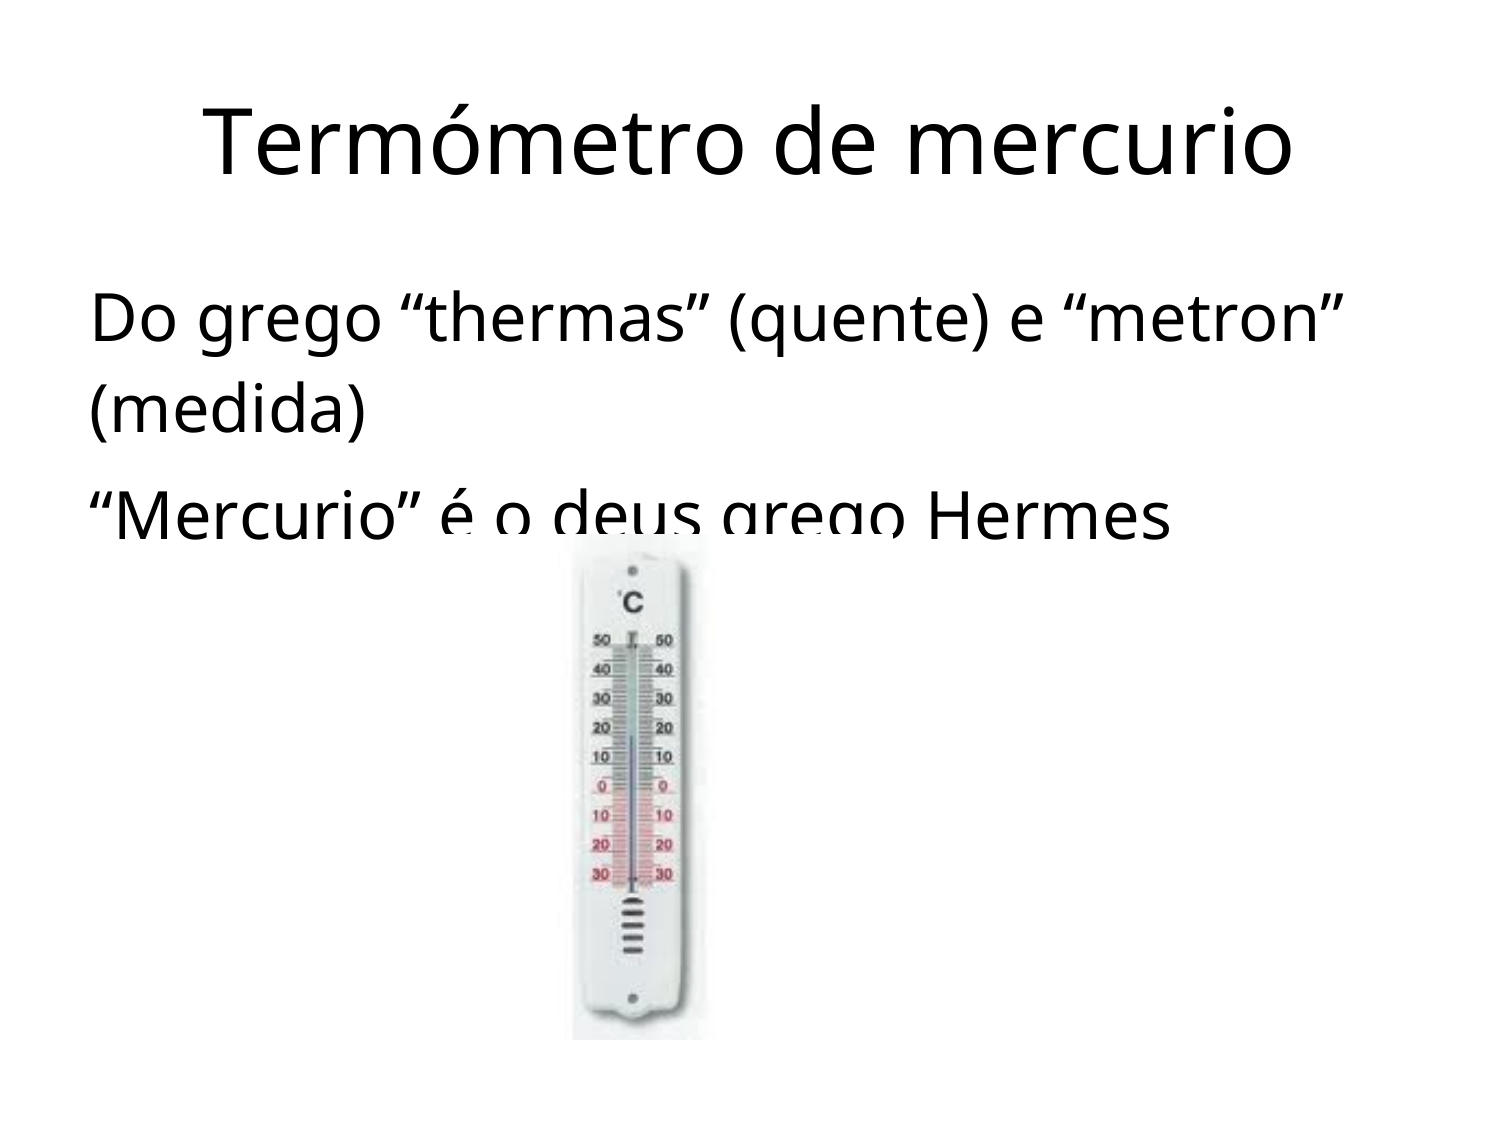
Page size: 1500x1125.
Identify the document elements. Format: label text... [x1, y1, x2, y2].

title Termómetro de mercurio [75, 45, 1426, 233]
picture [401, 534, 893, 1040]
list Do grego “thermas” (quente) e “metron” (medida) “Mercurio” é o deus grego Hermes [75, 262, 1426, 1006]
